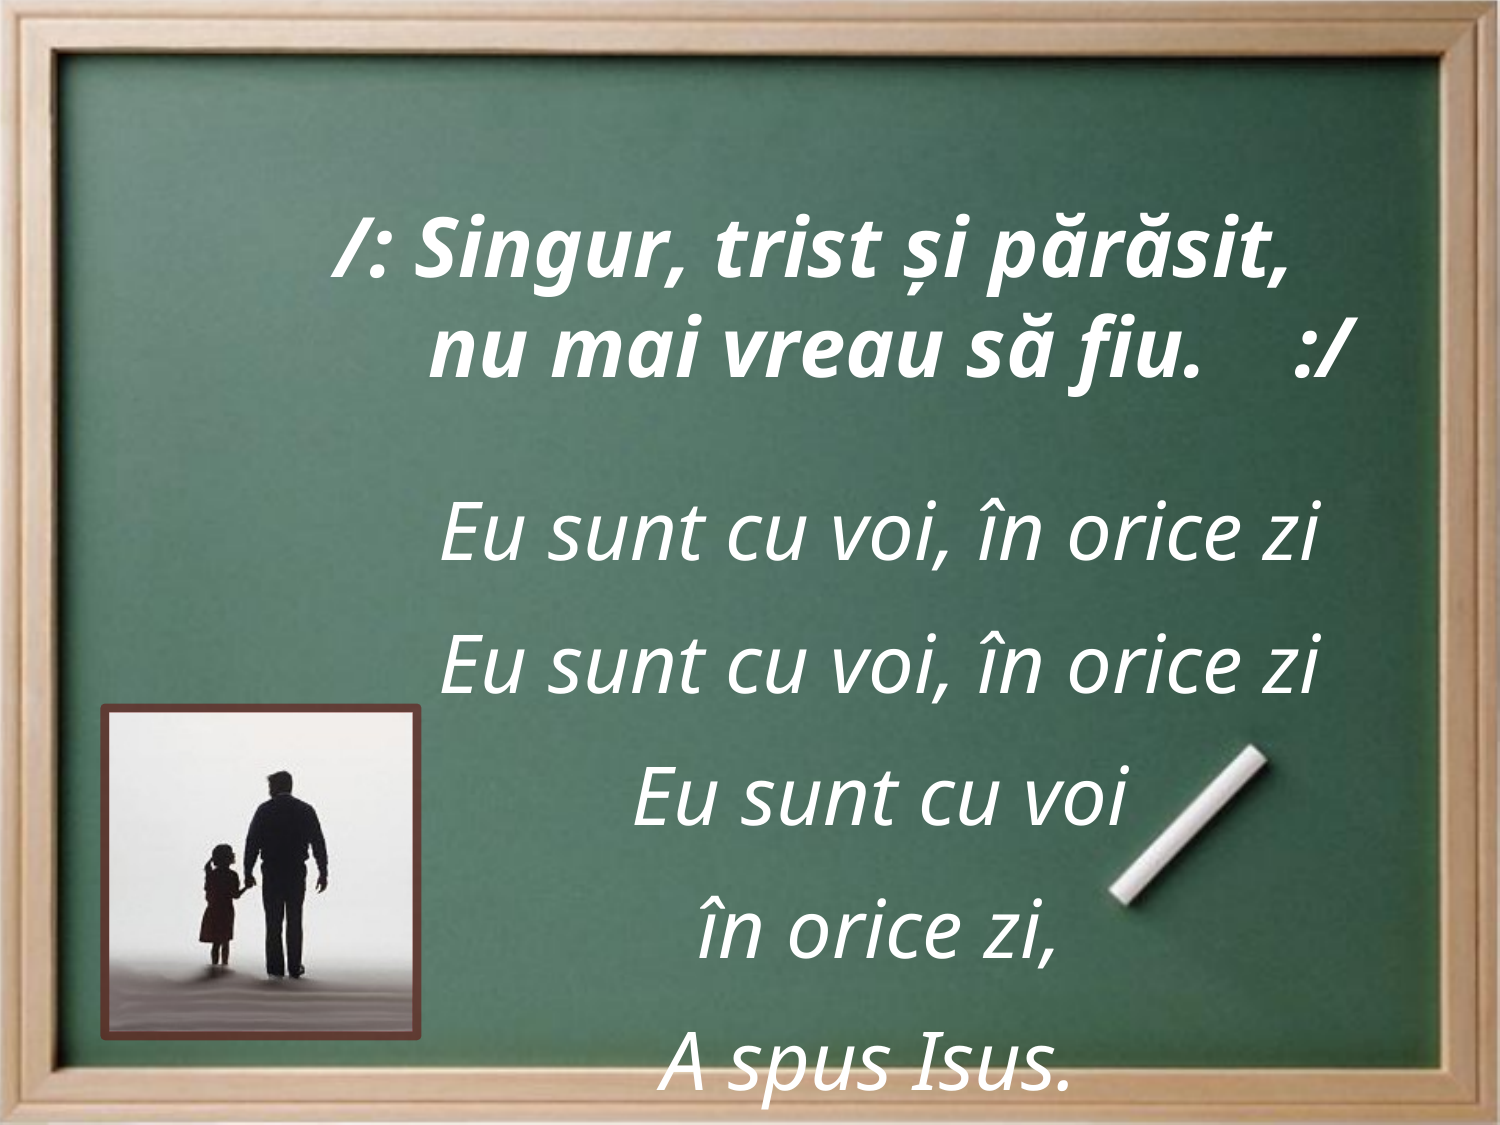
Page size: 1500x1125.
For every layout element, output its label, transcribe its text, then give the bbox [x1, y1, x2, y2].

title /: Singur, trist şi părăsit, nu mai vreau să fiu. :/ [177, 173, 1453, 415]
picture [0, 0, 1500, 1125]
text_box Eu sunt cu voi, în orice zi Eu sunt cu voi, în orice zi Eu sunt cu voi în orice zi, A spus Isus. [317, 509, 1443, 1057]
